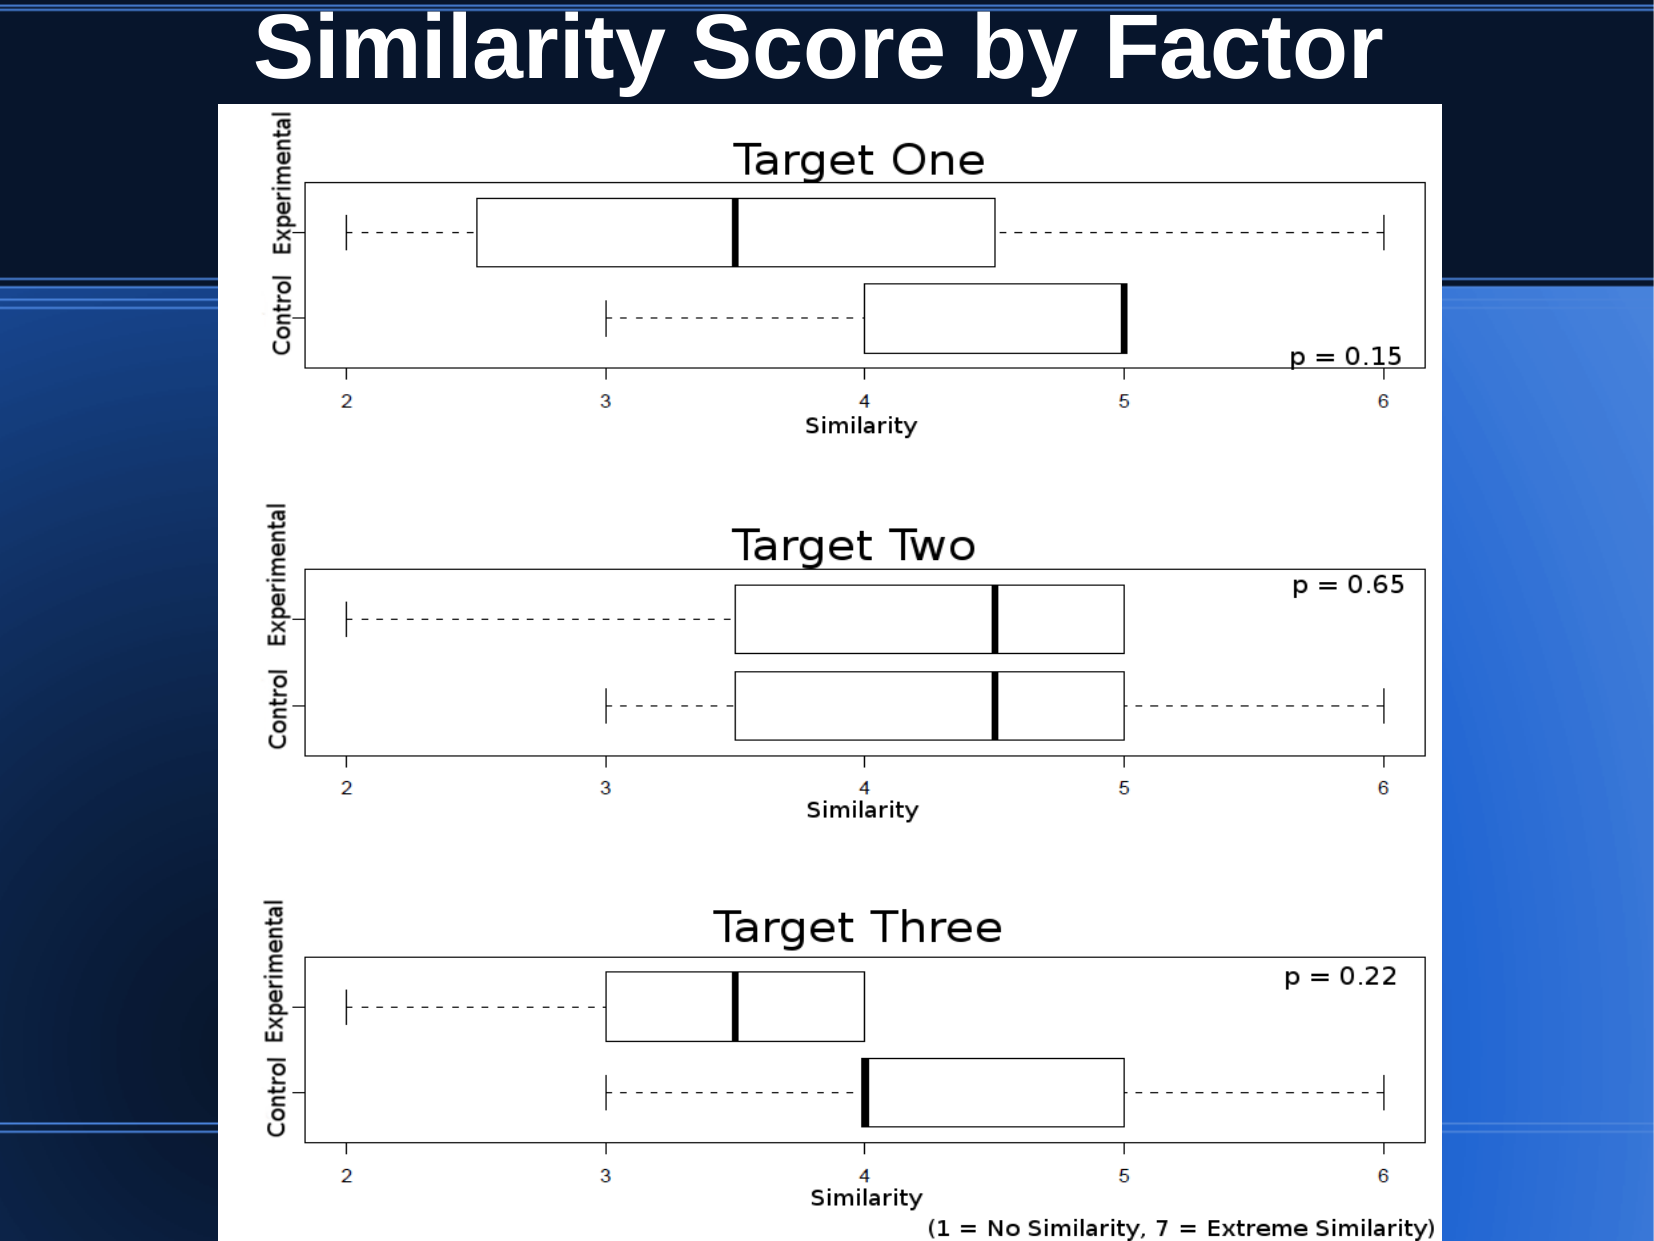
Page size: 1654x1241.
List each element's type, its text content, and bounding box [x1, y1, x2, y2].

picture [0, 0, 1654, 1241]
title Similarity Score by Factor [34, 0, 1606, 151]
